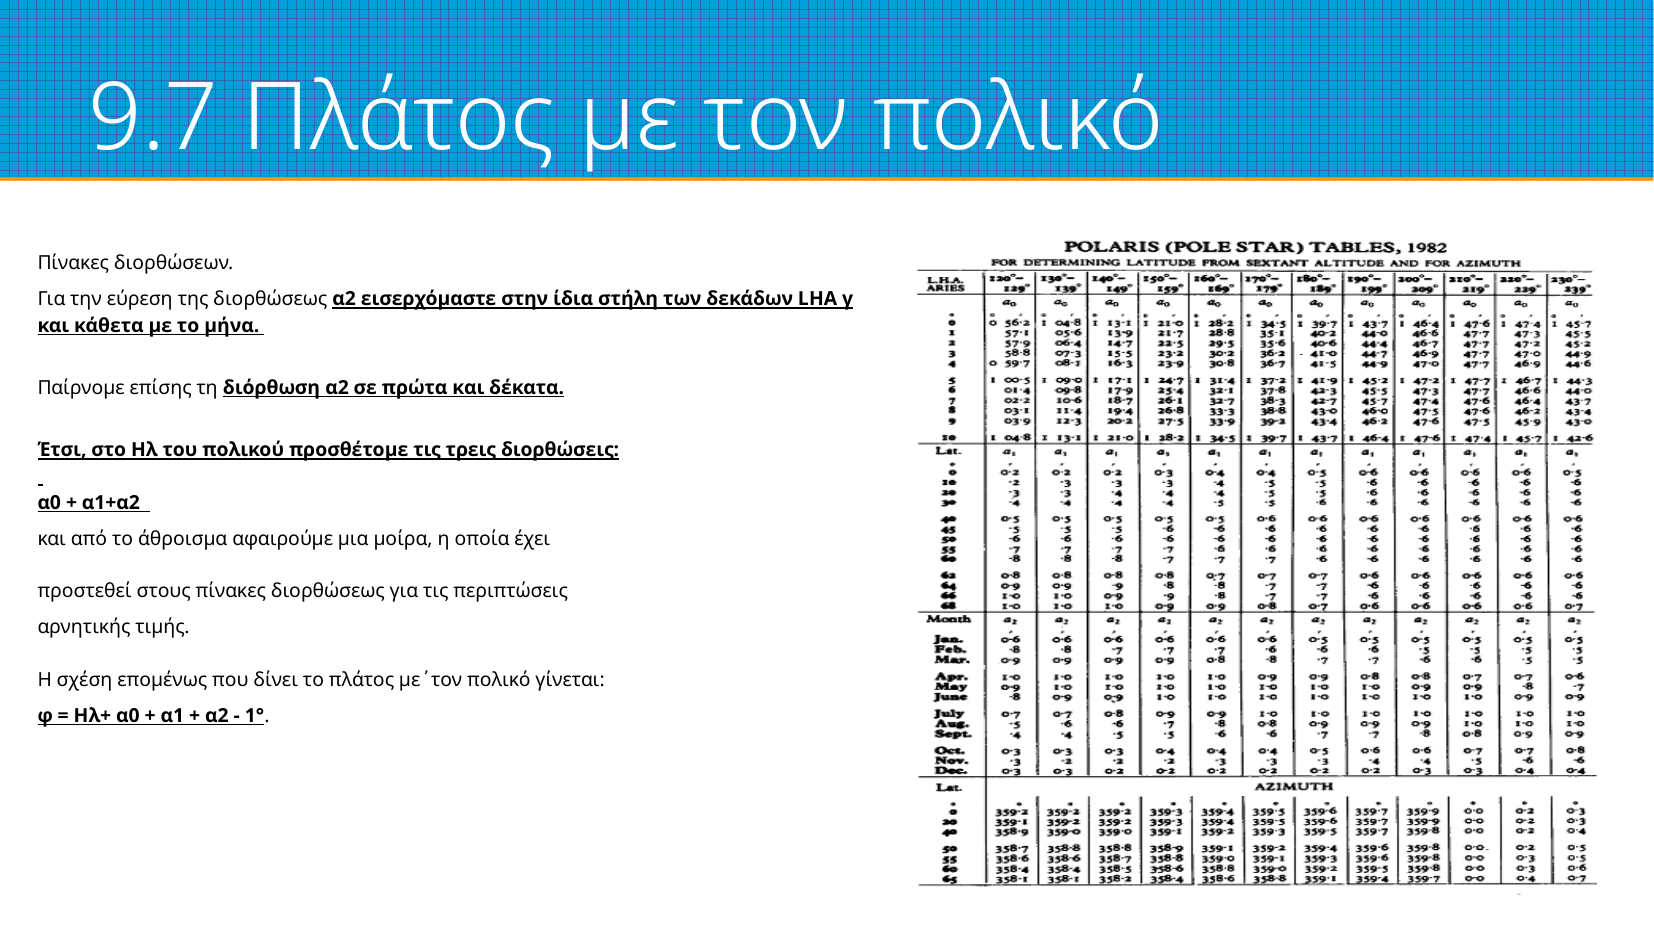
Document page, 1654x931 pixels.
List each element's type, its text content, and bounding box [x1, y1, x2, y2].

title 9.7 Πλάτος με τον πολικό [88, 14, 1565, 178]
list Πίνακες διορθώσεων. Για την εύρεση της διορθώσεως α2 εισερχόµαστε στην ίδια στήλη των δεκάδων LΗΑ γ και κάθετα µε το µήνα. Παίρνοµε επίσης τη διόρθωση α2 σε πρώτα και δέκατα. Έτσι, στο Ηλ του πολικού προσθέτοµε τις τρεις διορθώσεις: α0 + α1+α2 και από το άθροισμα αφαιρούμε µια μοίρα, η οποία έχει προστεθεί στους πίνακες διορθώσεως για τις περιπτώσεις αρνητικής τιμής. Η σχέση εποµένως που δίνει το πλάτος με΄τον πολικό γίνεται: φ = Hλ+ α0 + α1 + α2 - 1°. [37, 249, 863, 826]
picture [900, 224, 1613, 901]
